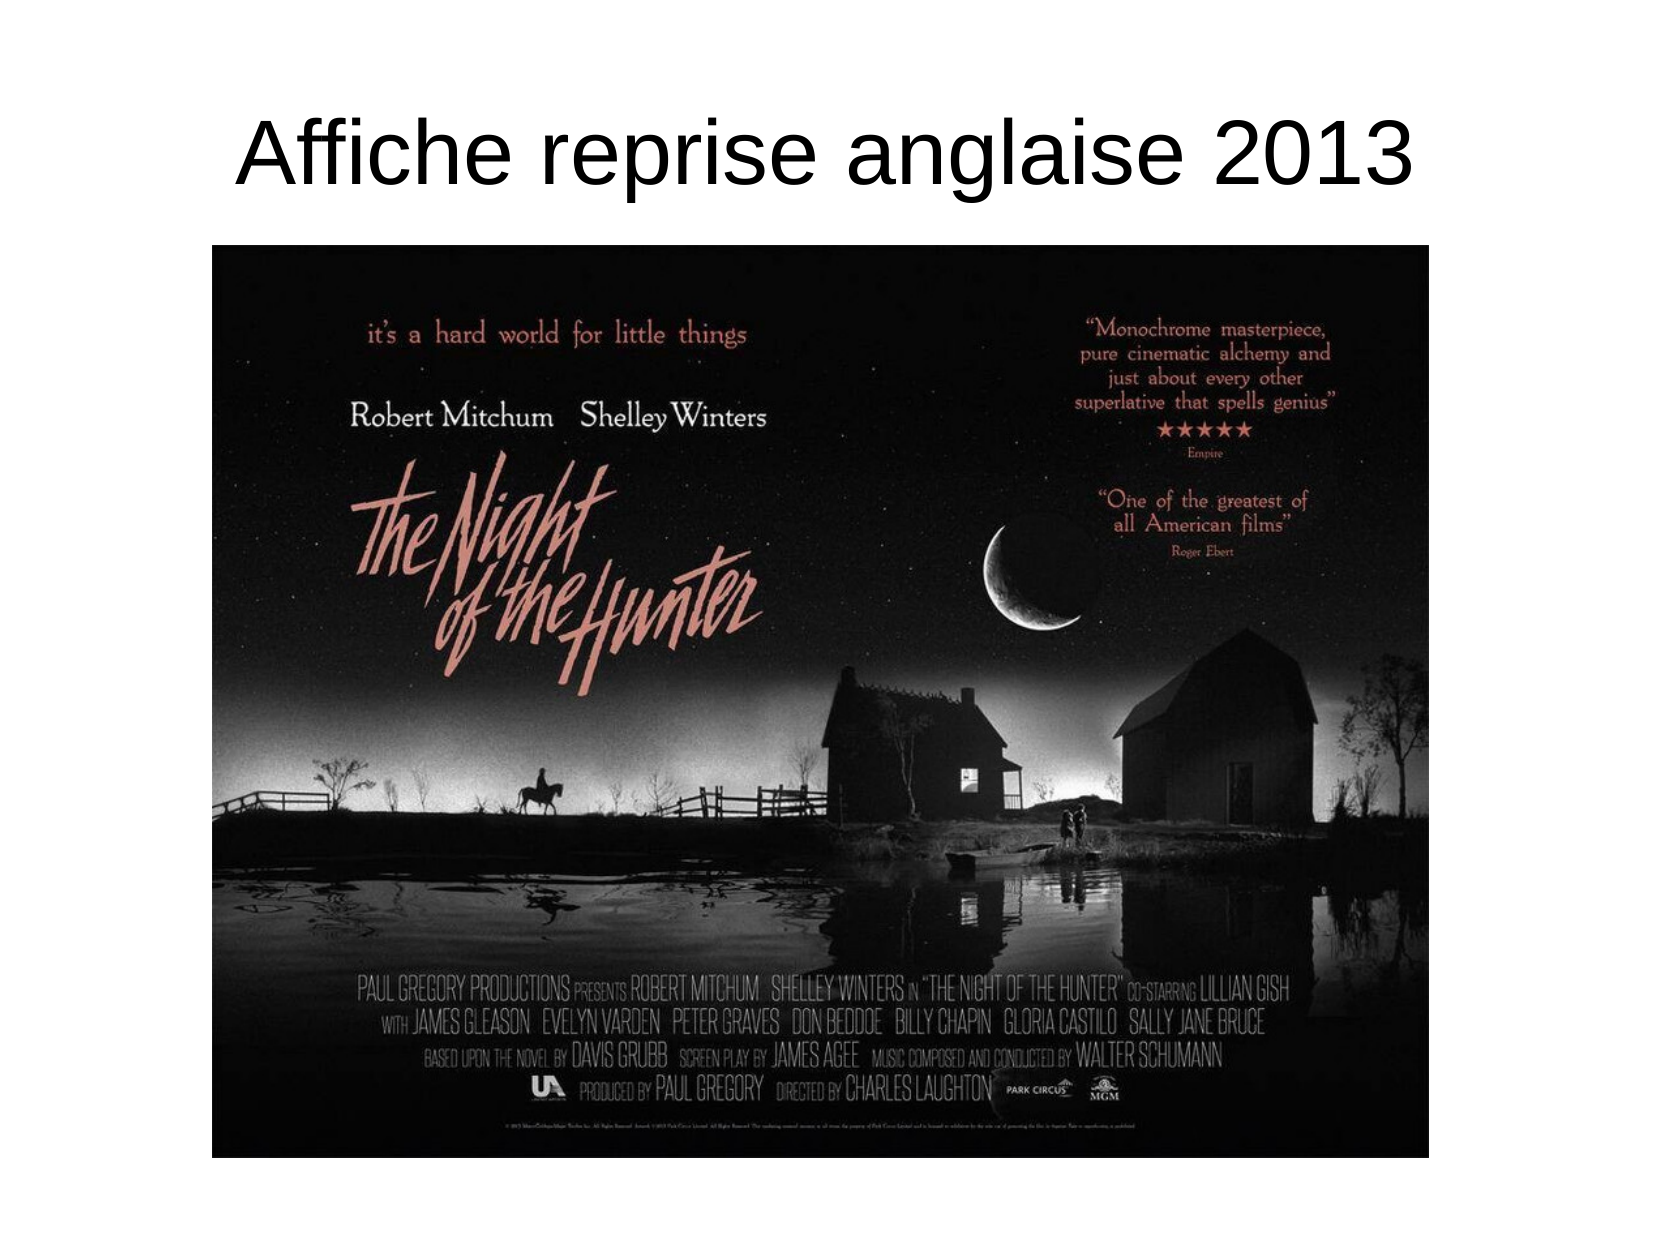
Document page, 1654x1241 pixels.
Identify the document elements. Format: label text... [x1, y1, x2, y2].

picture [212, 245, 1429, 1158]
title Affiche reprise anglaise 2013 [82, 49, 1571, 257]
